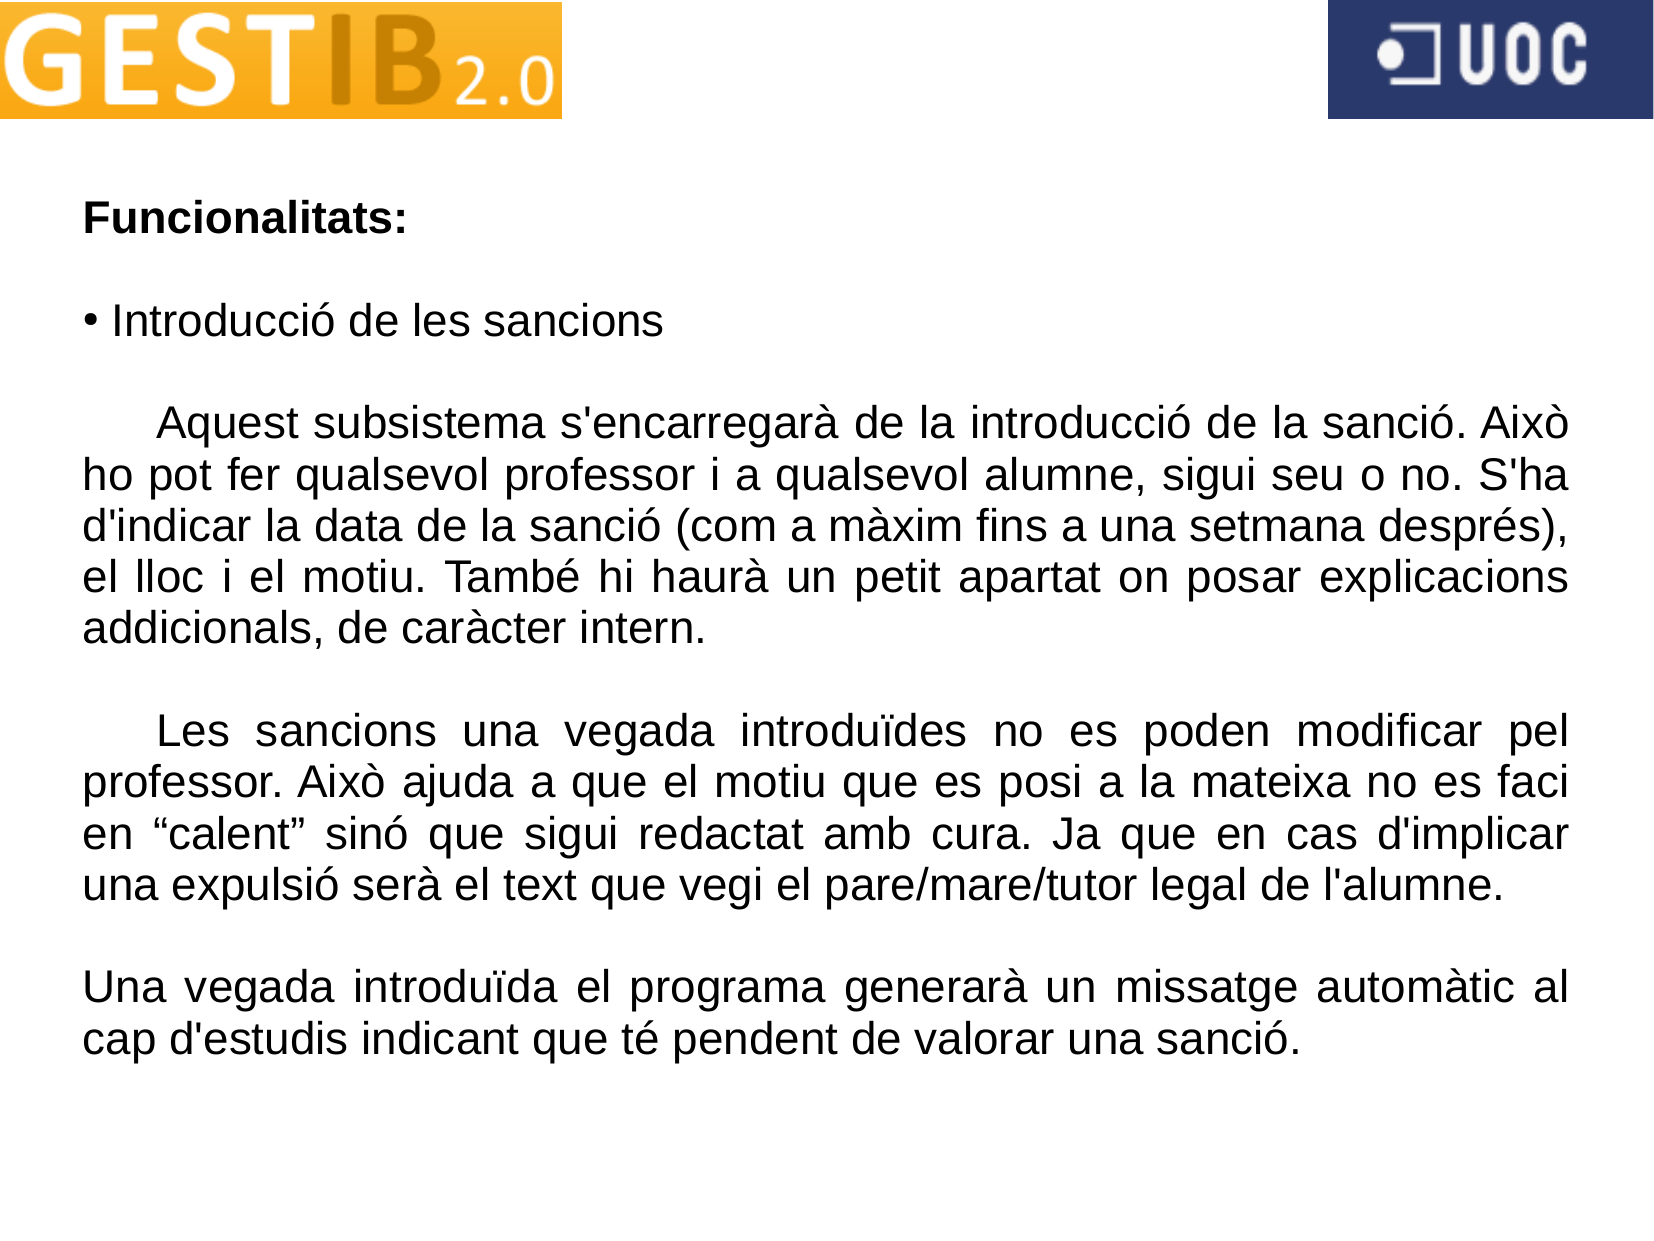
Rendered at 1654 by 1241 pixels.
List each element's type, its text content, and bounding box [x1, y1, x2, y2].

picture [0, 2, 562, 119]
subtitle Funcionalitats: Introducció de les sancions Aquest subsistema s'encarregarà de la introducció de la sanció. Això ho pot fer qualsevol professor i a qualsevol alumne, sigui seu o no. S'ha d'indicar la data de la sanció (com a màxim fins a una setmana després), el lloc i el motiu. També hi haurà un petit apartat on posar explicacions addicionals, de caràcter intern. Les sancions una vegada introduïdes no es poden modificar pel professor. Això ajuda a que el motiu que es posi a la mateixa no es faci en “calent” sinó que sigui redactat amb cura. Ja que en cas d'implicar una expulsió serà el text que vegi el pare/mare/tutor legal de l'alumne. Una vegada introduïda el programa generarà un missatge automàtic al cap d'estudis indicant que té pendent de valorar una sanció. [82, 147, 1571, 1109]
picture [1328, 0, 1654, 119]
